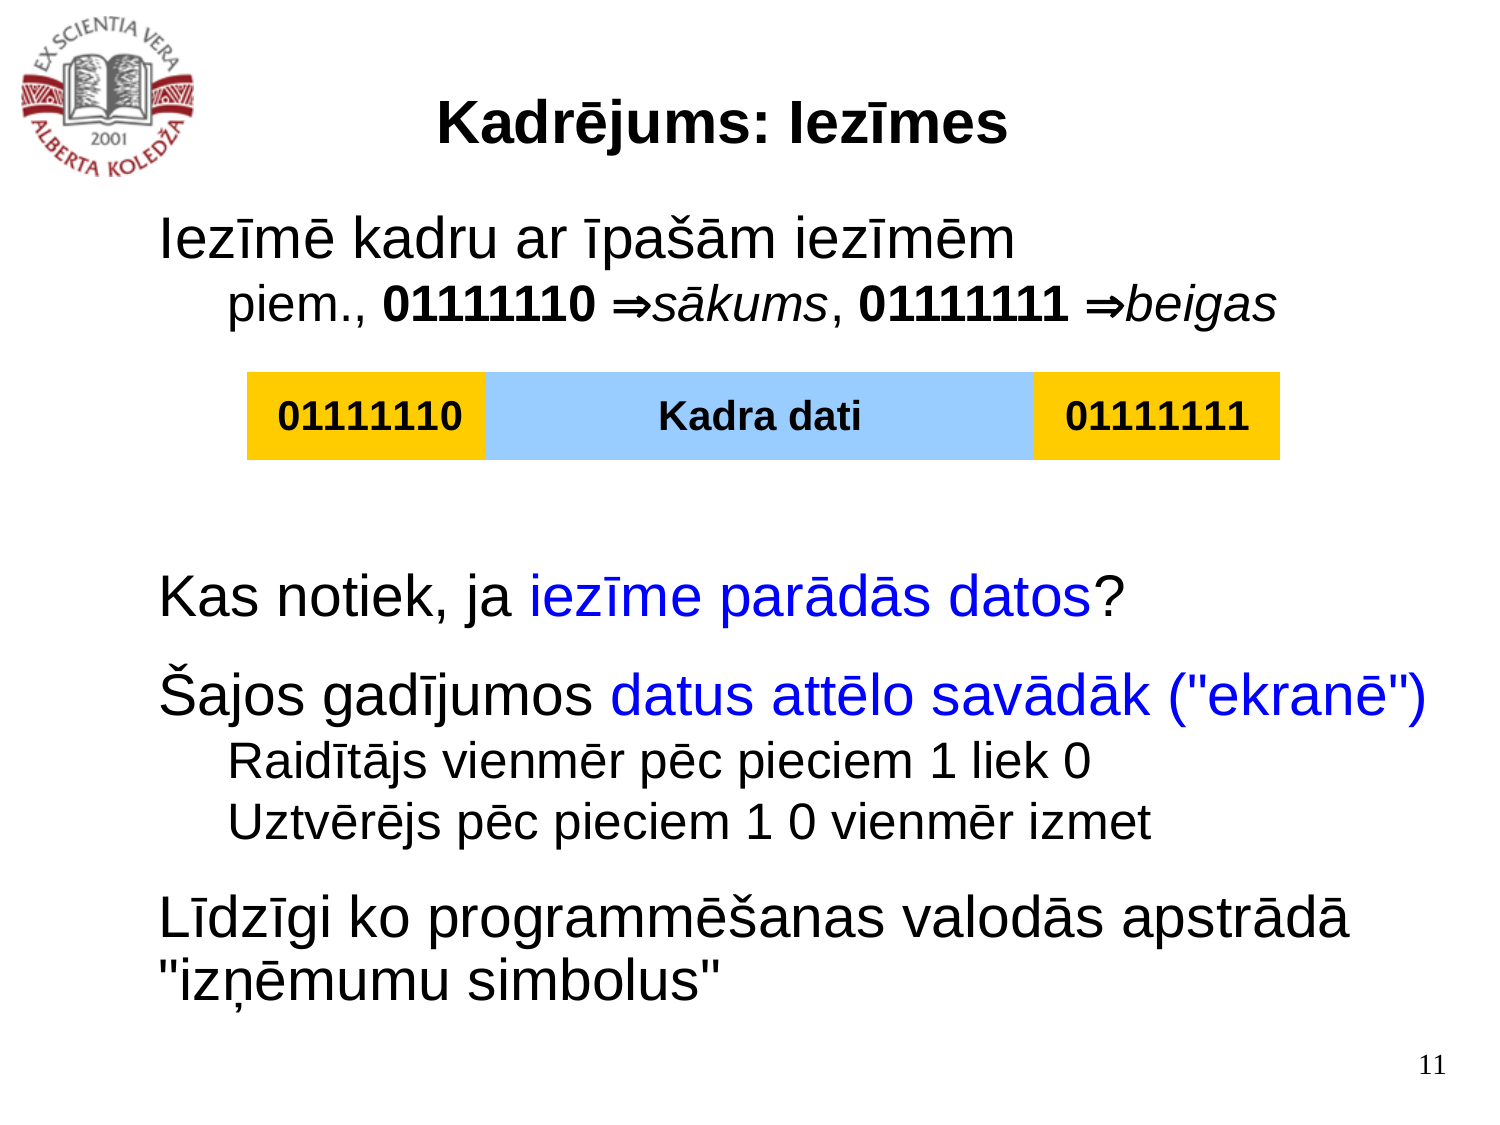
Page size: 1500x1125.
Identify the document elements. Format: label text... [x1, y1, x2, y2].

text_box <skaitlis> [1312, 1067, 1463, 1101]
text_box 01111111 [1050, 381, 1266, 447]
text_box 01111110 [262, 381, 479, 447]
title Kadrējums: Iezīmes [50, 62, 1374, 175]
text_box [249, 374, 1277, 457]
list Iezīmē kadru ar īpašām iezīmēm piem., 01111110 sākums, 01111111 beigas Kas notiek, ja iezīme parādās datos? Šajos gadījumos datus attēlo savādāk ("ekranē") Raidītājs vienmēr pēc pieciem 1 liek 0 Uztvērējs pēc pieciem 1 0 vienmēr izmet Līdzīgi ko programmēšanas valodās apstrādā "izņēmumu simbolus" [74, 199, 1463, 1067]
text_box Kadra dati [643, 381, 878, 447]
picture [21, 16, 194, 177]
